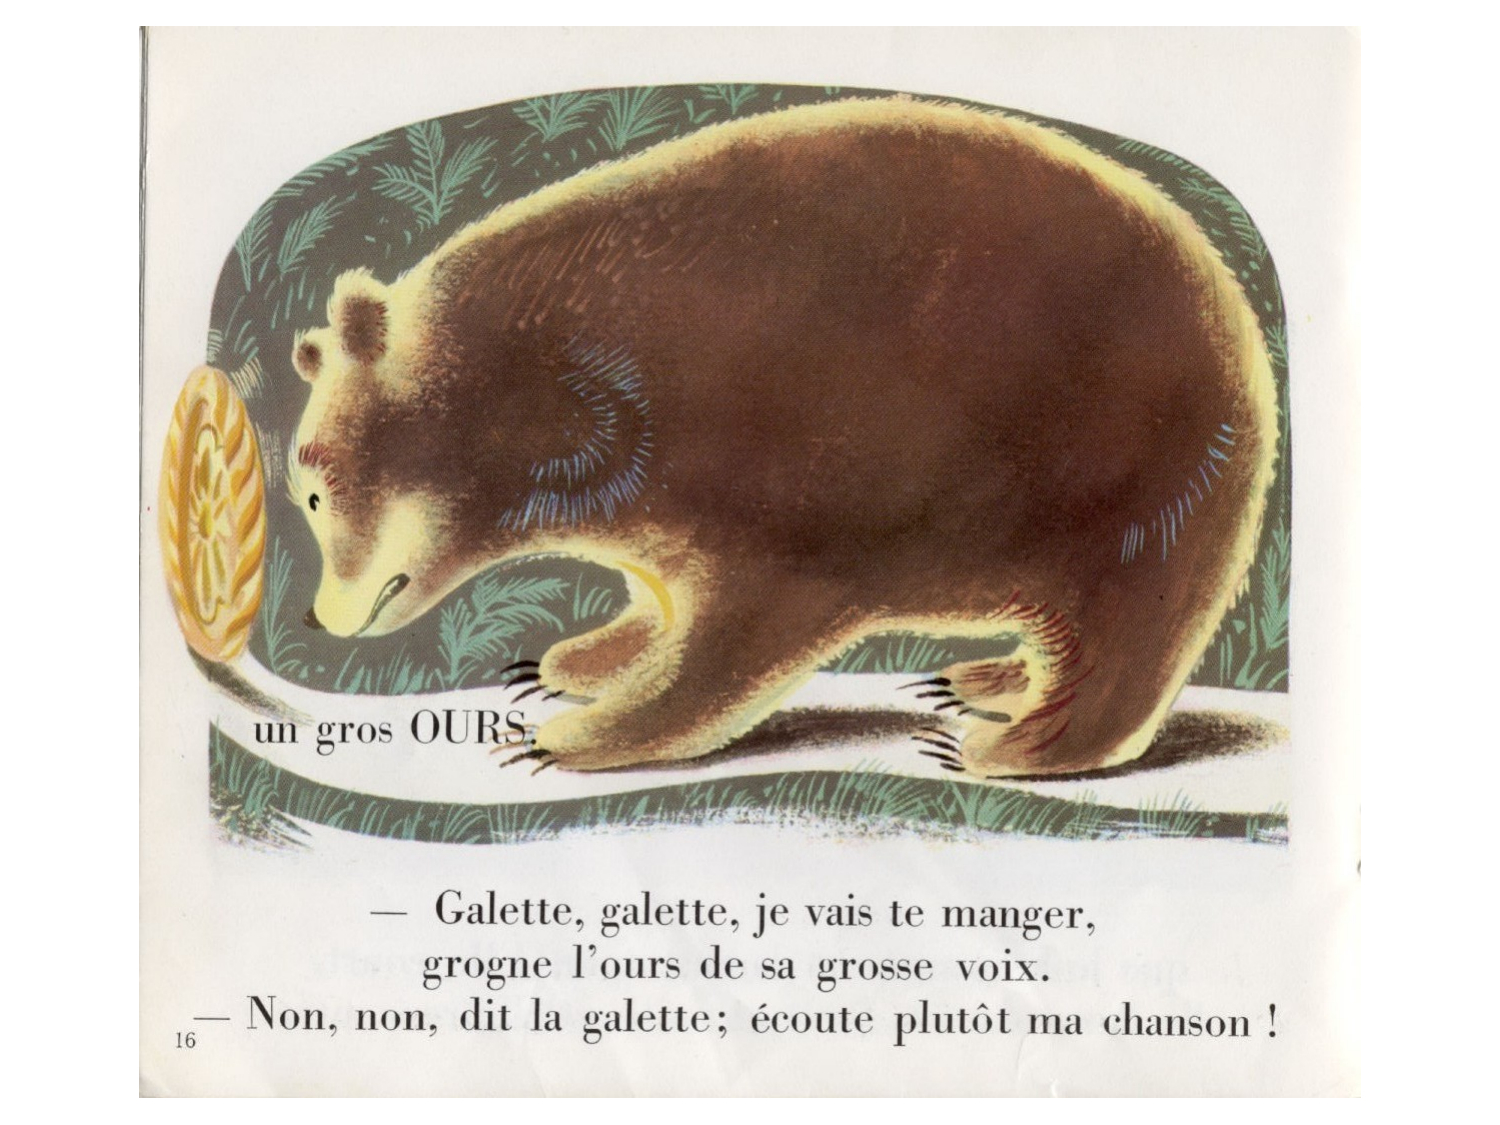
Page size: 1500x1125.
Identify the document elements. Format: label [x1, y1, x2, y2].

picture [139, 26, 1361, 1098]
